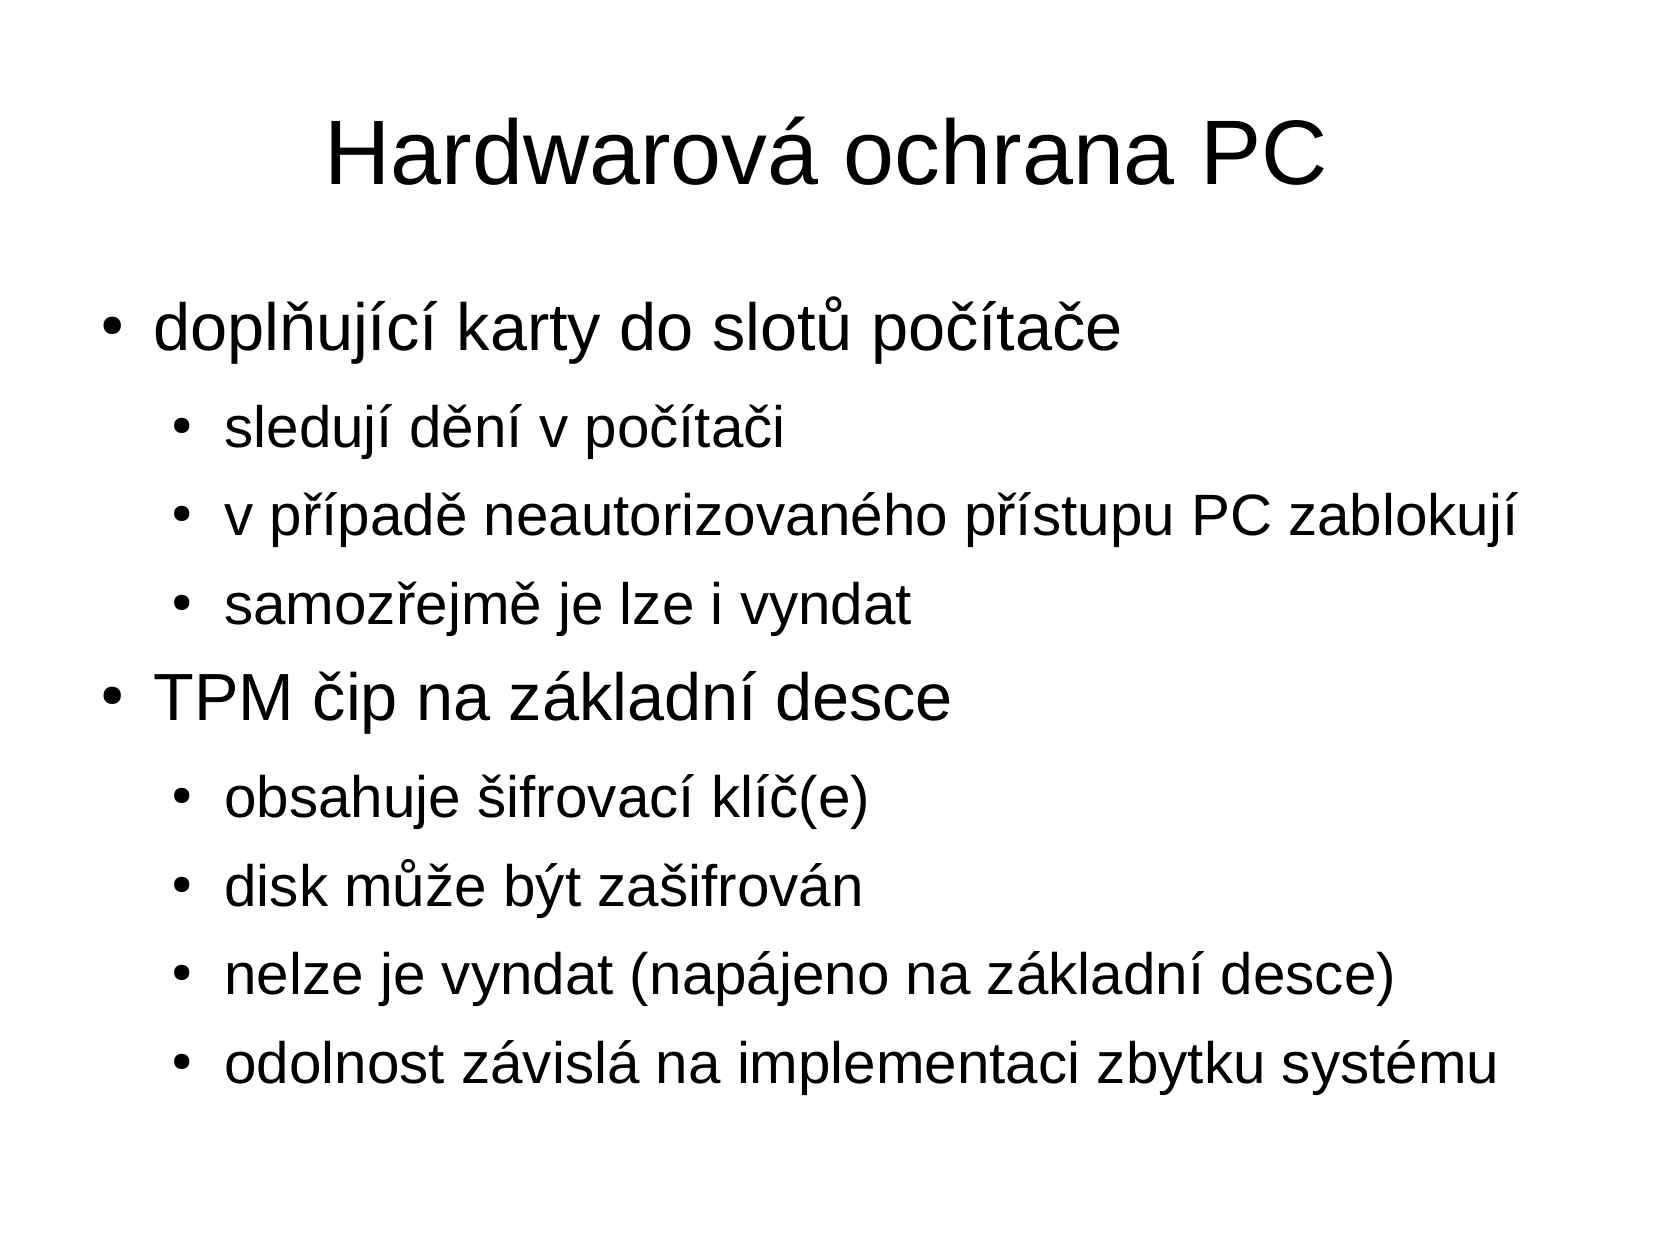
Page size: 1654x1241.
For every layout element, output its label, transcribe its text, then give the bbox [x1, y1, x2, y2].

title Hardwarová ochrana PC [82, 49, 1571, 257]
list doplňující karty do slotů počítače sledují dění v počítači v případě neautorizovaného přístupu PC zablokují samozřejmě je lze i vyndat TPM čip na základní desce obsahuje šifrovací klíč(e) disk může být zašifrován nelze je vyndat (napájeno na základní desce) odolnost závislá na implementaci zbytku systému [82, 290, 1571, 1109]
